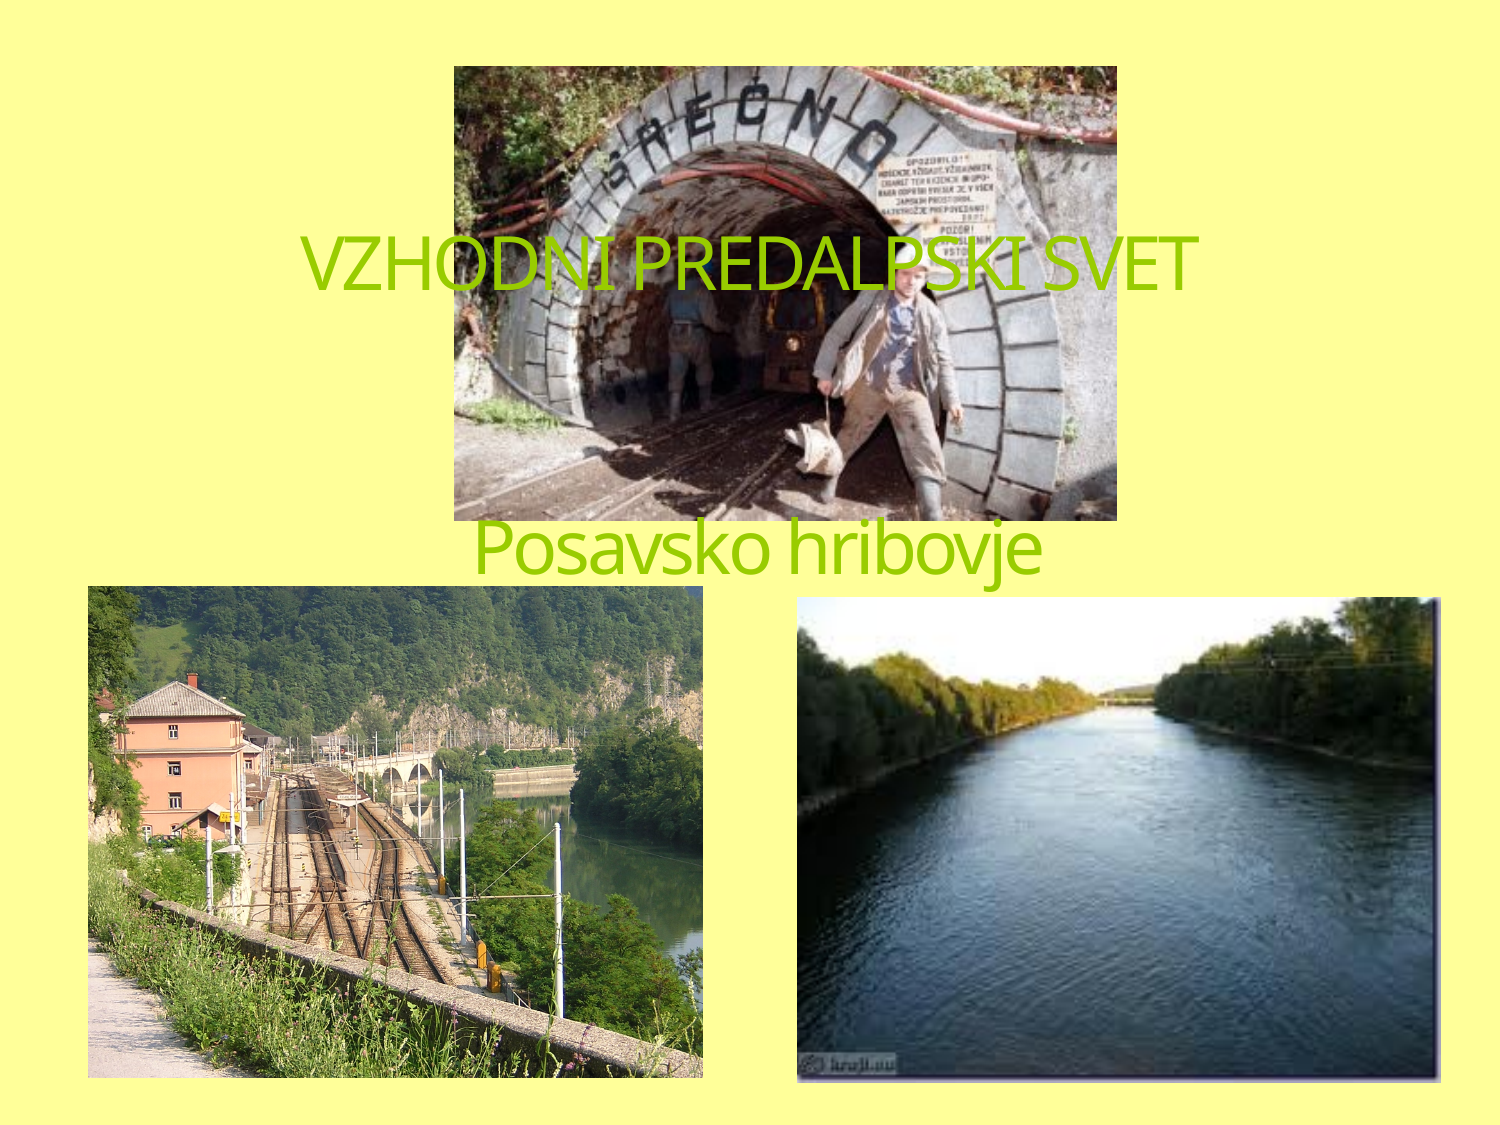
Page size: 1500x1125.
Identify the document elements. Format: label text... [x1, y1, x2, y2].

picture [454, 66, 1117, 208]
picture [797, 597, 1441, 1083]
text_box VZHODNI PREDALPSKI SVET [123, 208, 1377, 350]
text_box Posavsko hribovje [324, 491, 1193, 657]
picture [88, 586, 703, 1078]
picture [454, 350, 1117, 491]
